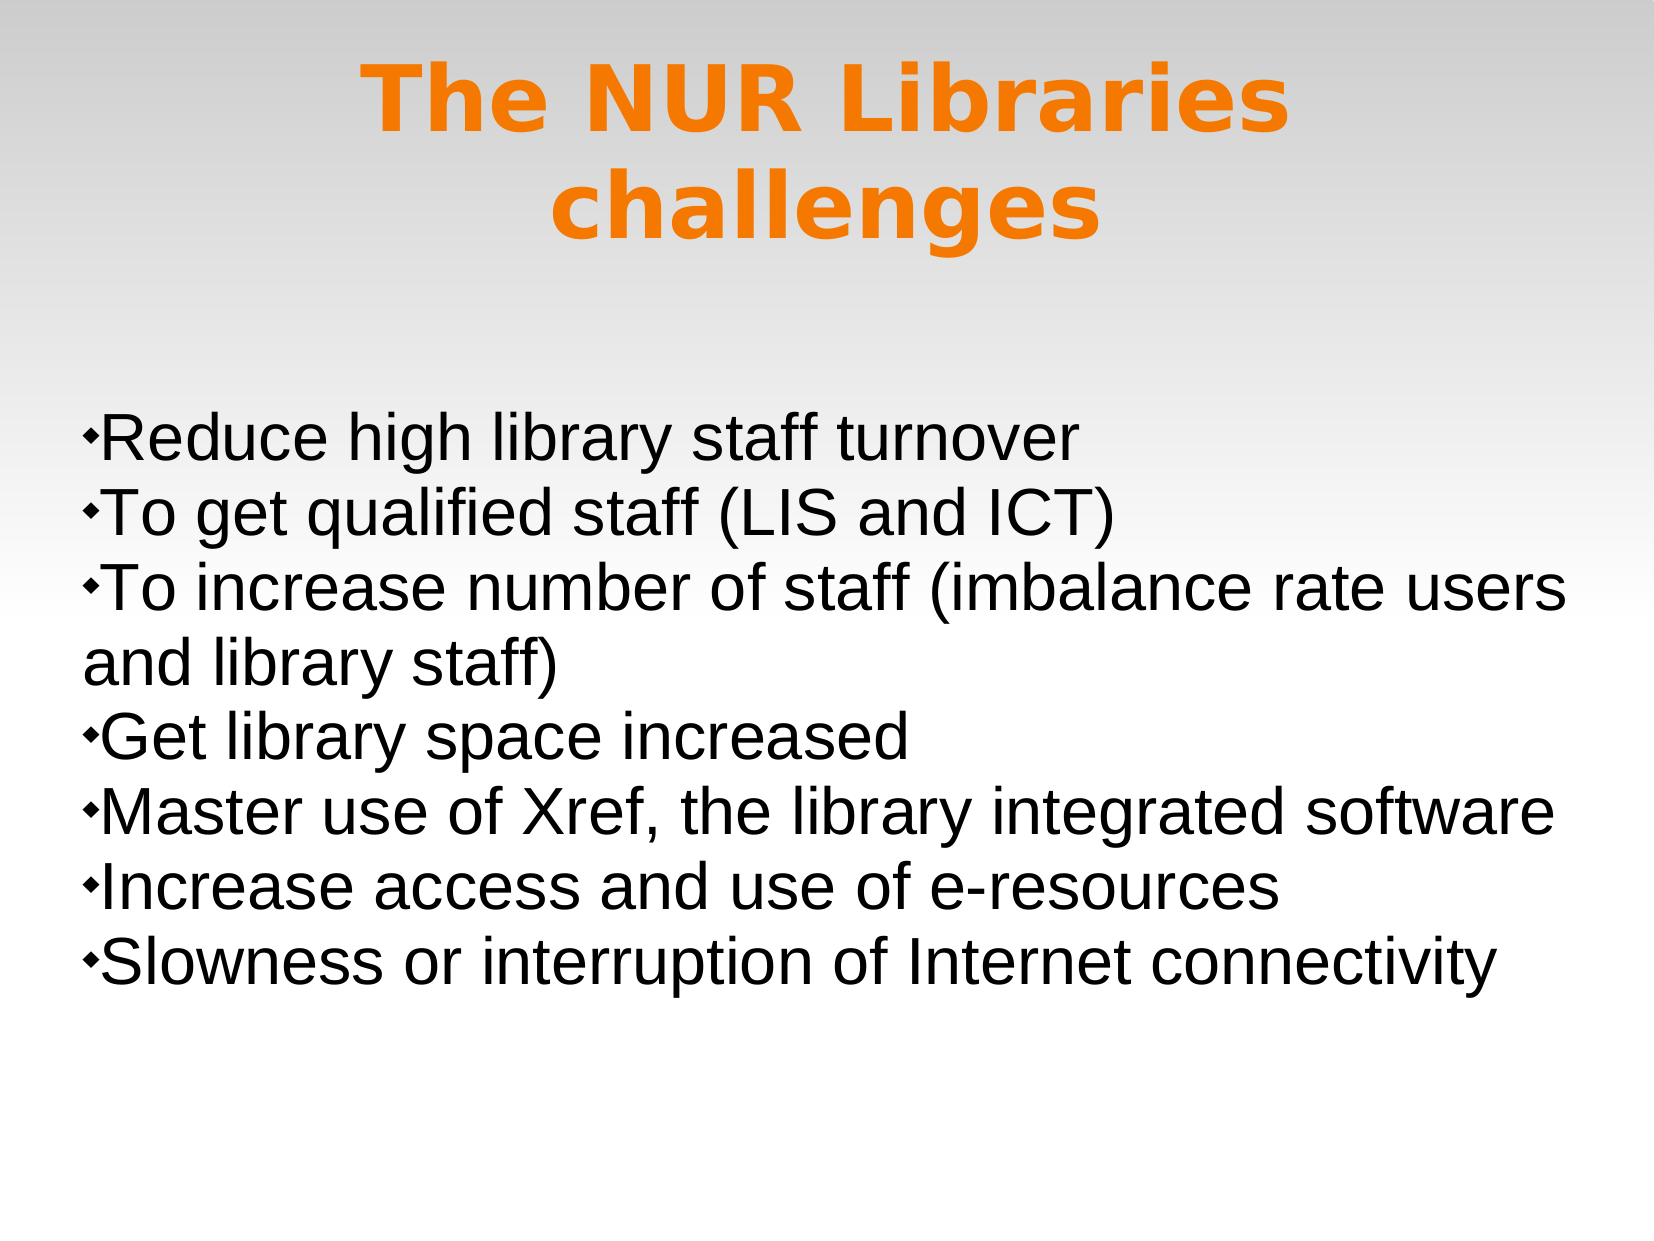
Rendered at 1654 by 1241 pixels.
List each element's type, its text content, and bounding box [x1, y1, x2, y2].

subtitle Reduce high library staff turnover To get qualified staff (LIS and ICT) To increase number of staff (imbalance rate users and library staff) Get library space increased Master use of Xref, the library integrated software Increase access and use of e-resources Slowness or interruption of Internet connectivity [82, 290, 1571, 1109]
title The NUR Libraries challenges [82, 45, 1571, 261]
